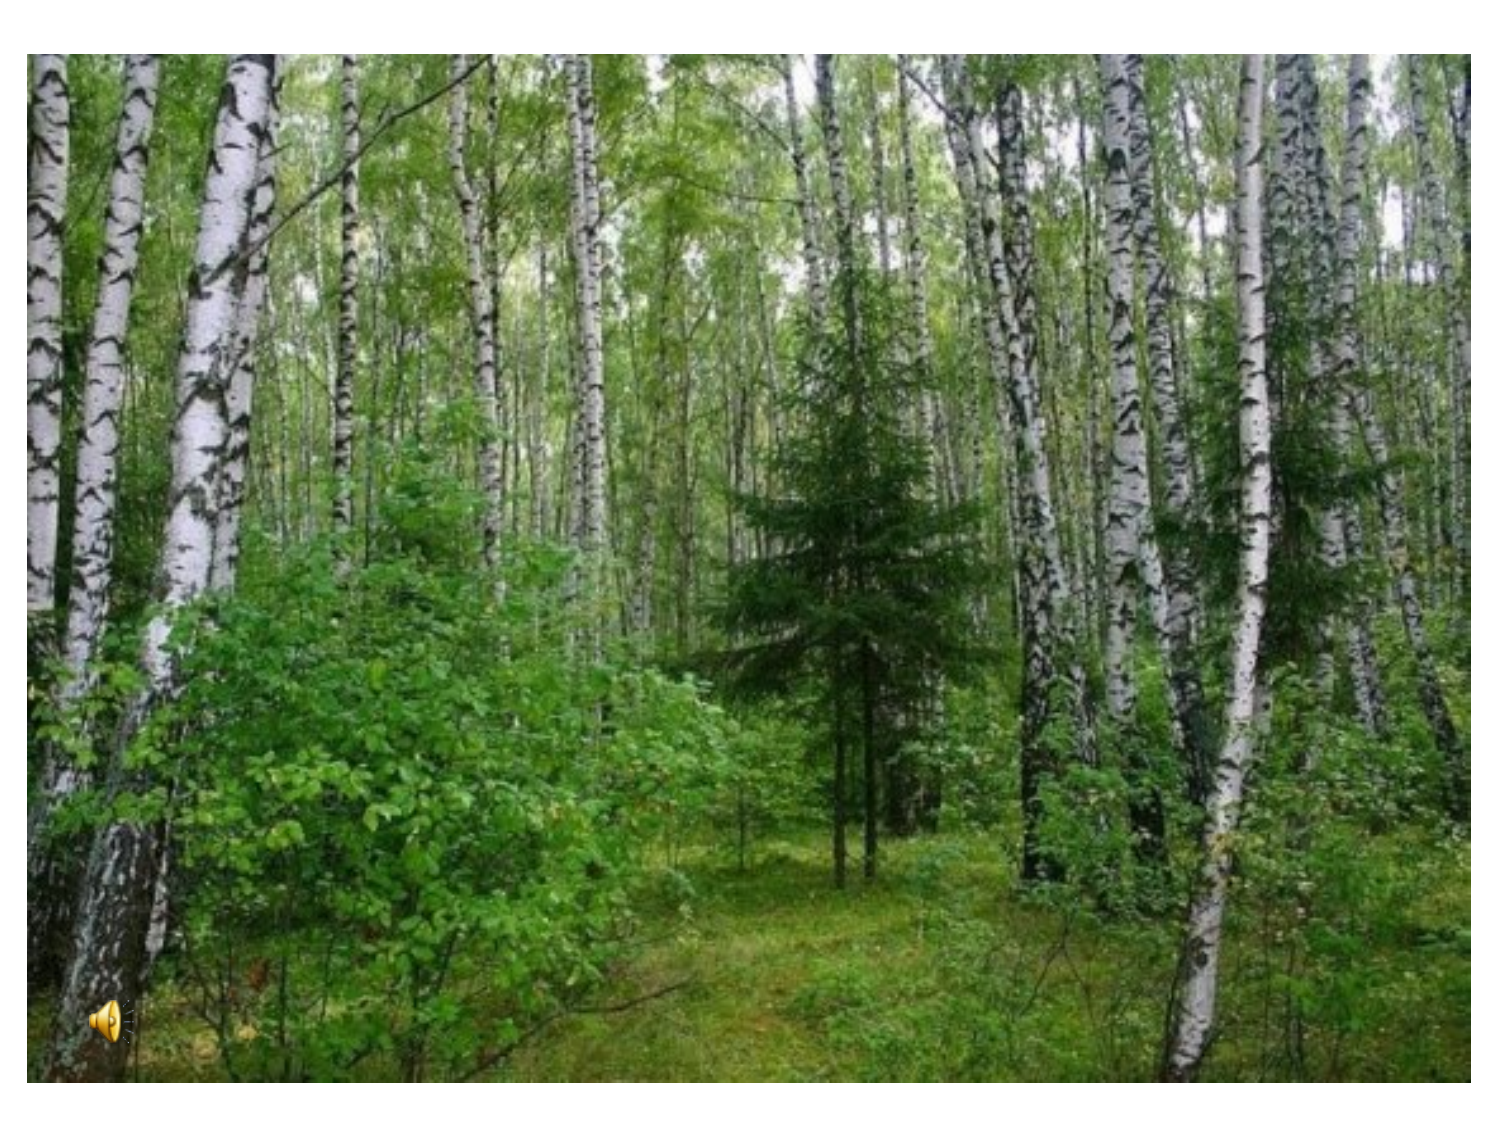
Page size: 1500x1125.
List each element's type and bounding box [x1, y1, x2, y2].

picture [27, 54, 1471, 1083]
